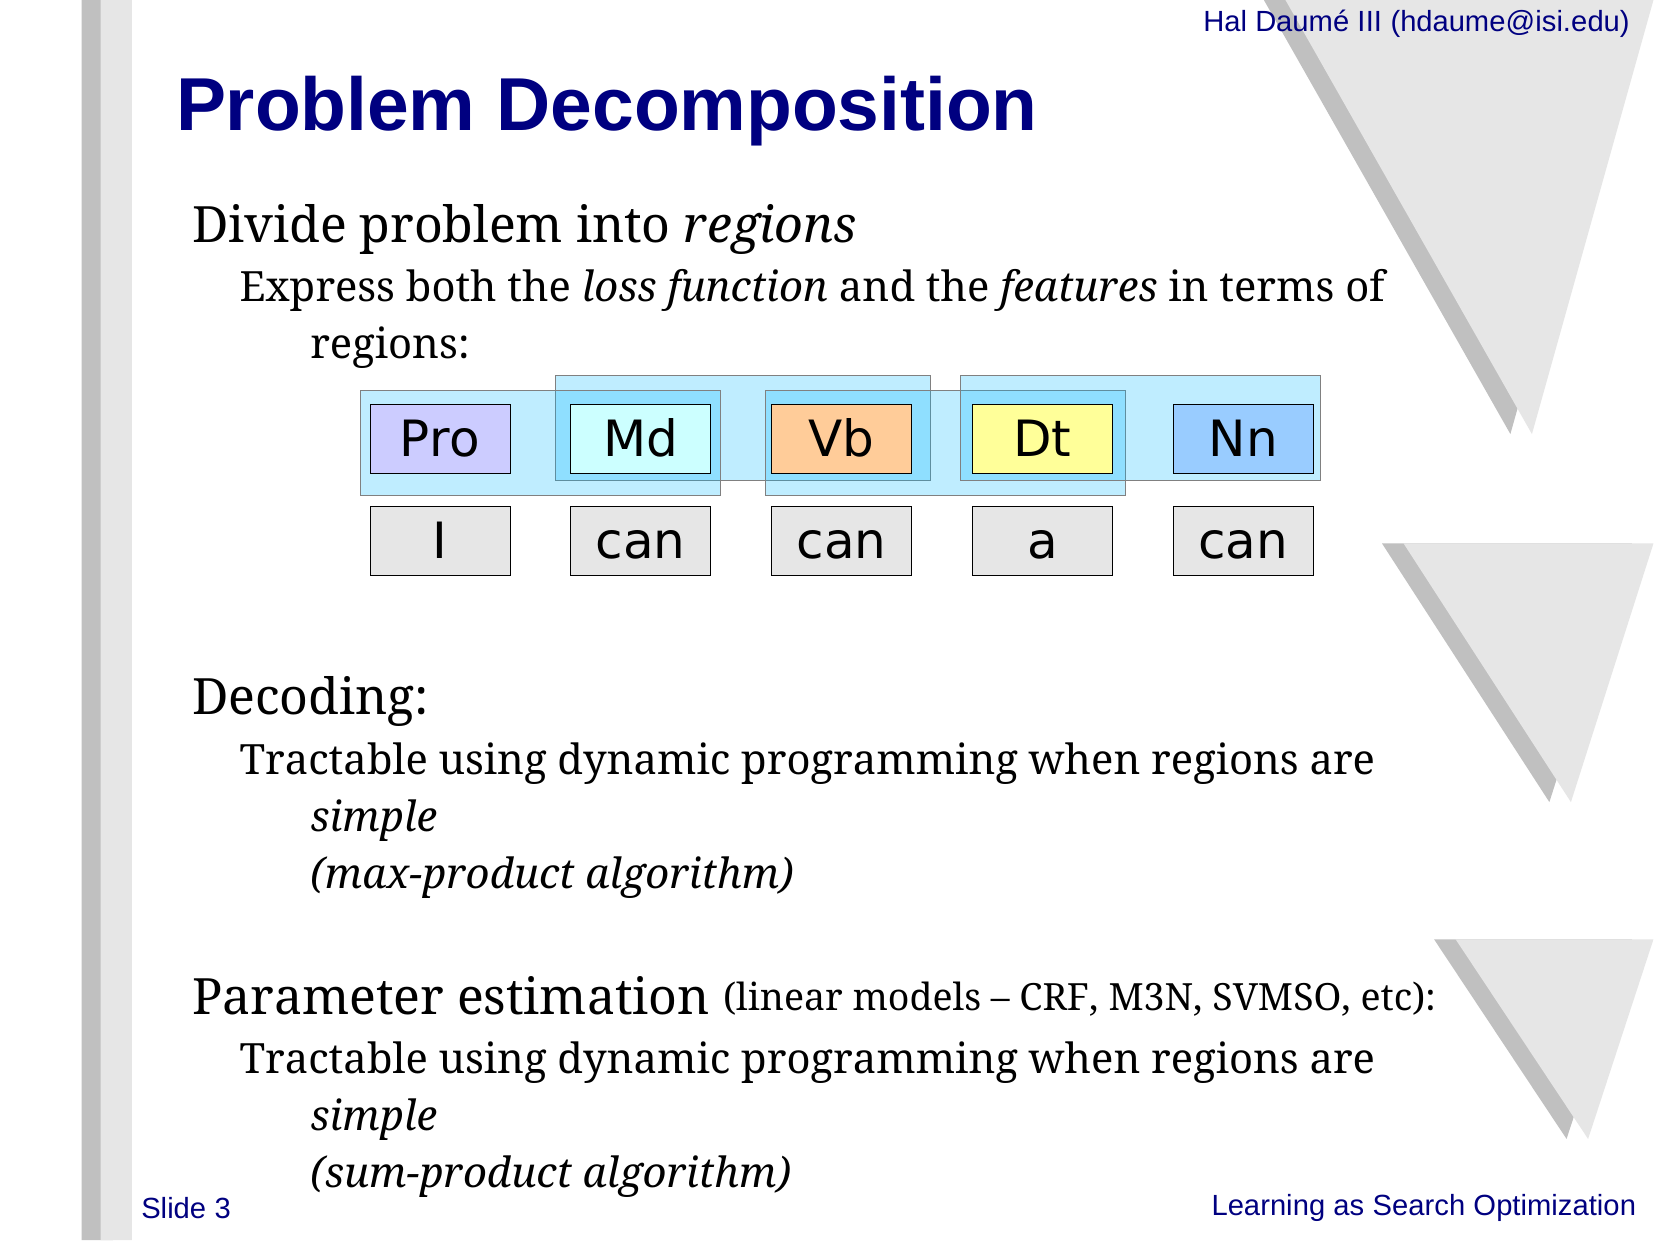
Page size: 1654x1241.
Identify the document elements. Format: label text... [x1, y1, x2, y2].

text_box can [771, 506, 912, 576]
text_box [360, 375, 1321, 496]
title Problem Decomposition [176, 44, 1509, 166]
text_box can [1173, 506, 1314, 576]
list Divide problem into regions Express both the loss function and the features in terms of regions: [180, 188, 1512, 337]
text_box Dt [972, 404, 1113, 474]
list Decoding: Tractable using dynamic programming when regions are simple (max-product algorithm) Parameter estimation (linear models – CRF, M3N, SVMSO, etc): Tractable using dynamic programming when regions are simple (sum-product algorithm) [180, 661, 1512, 1156]
text_box a [972, 506, 1113, 576]
text_box I [370, 506, 511, 576]
text_box Md [570, 404, 711, 474]
text_box Nn [1173, 404, 1314, 474]
text_box can [570, 506, 711, 576]
text_box Pro [370, 404, 511, 474]
text_box Vb [771, 404, 912, 474]
